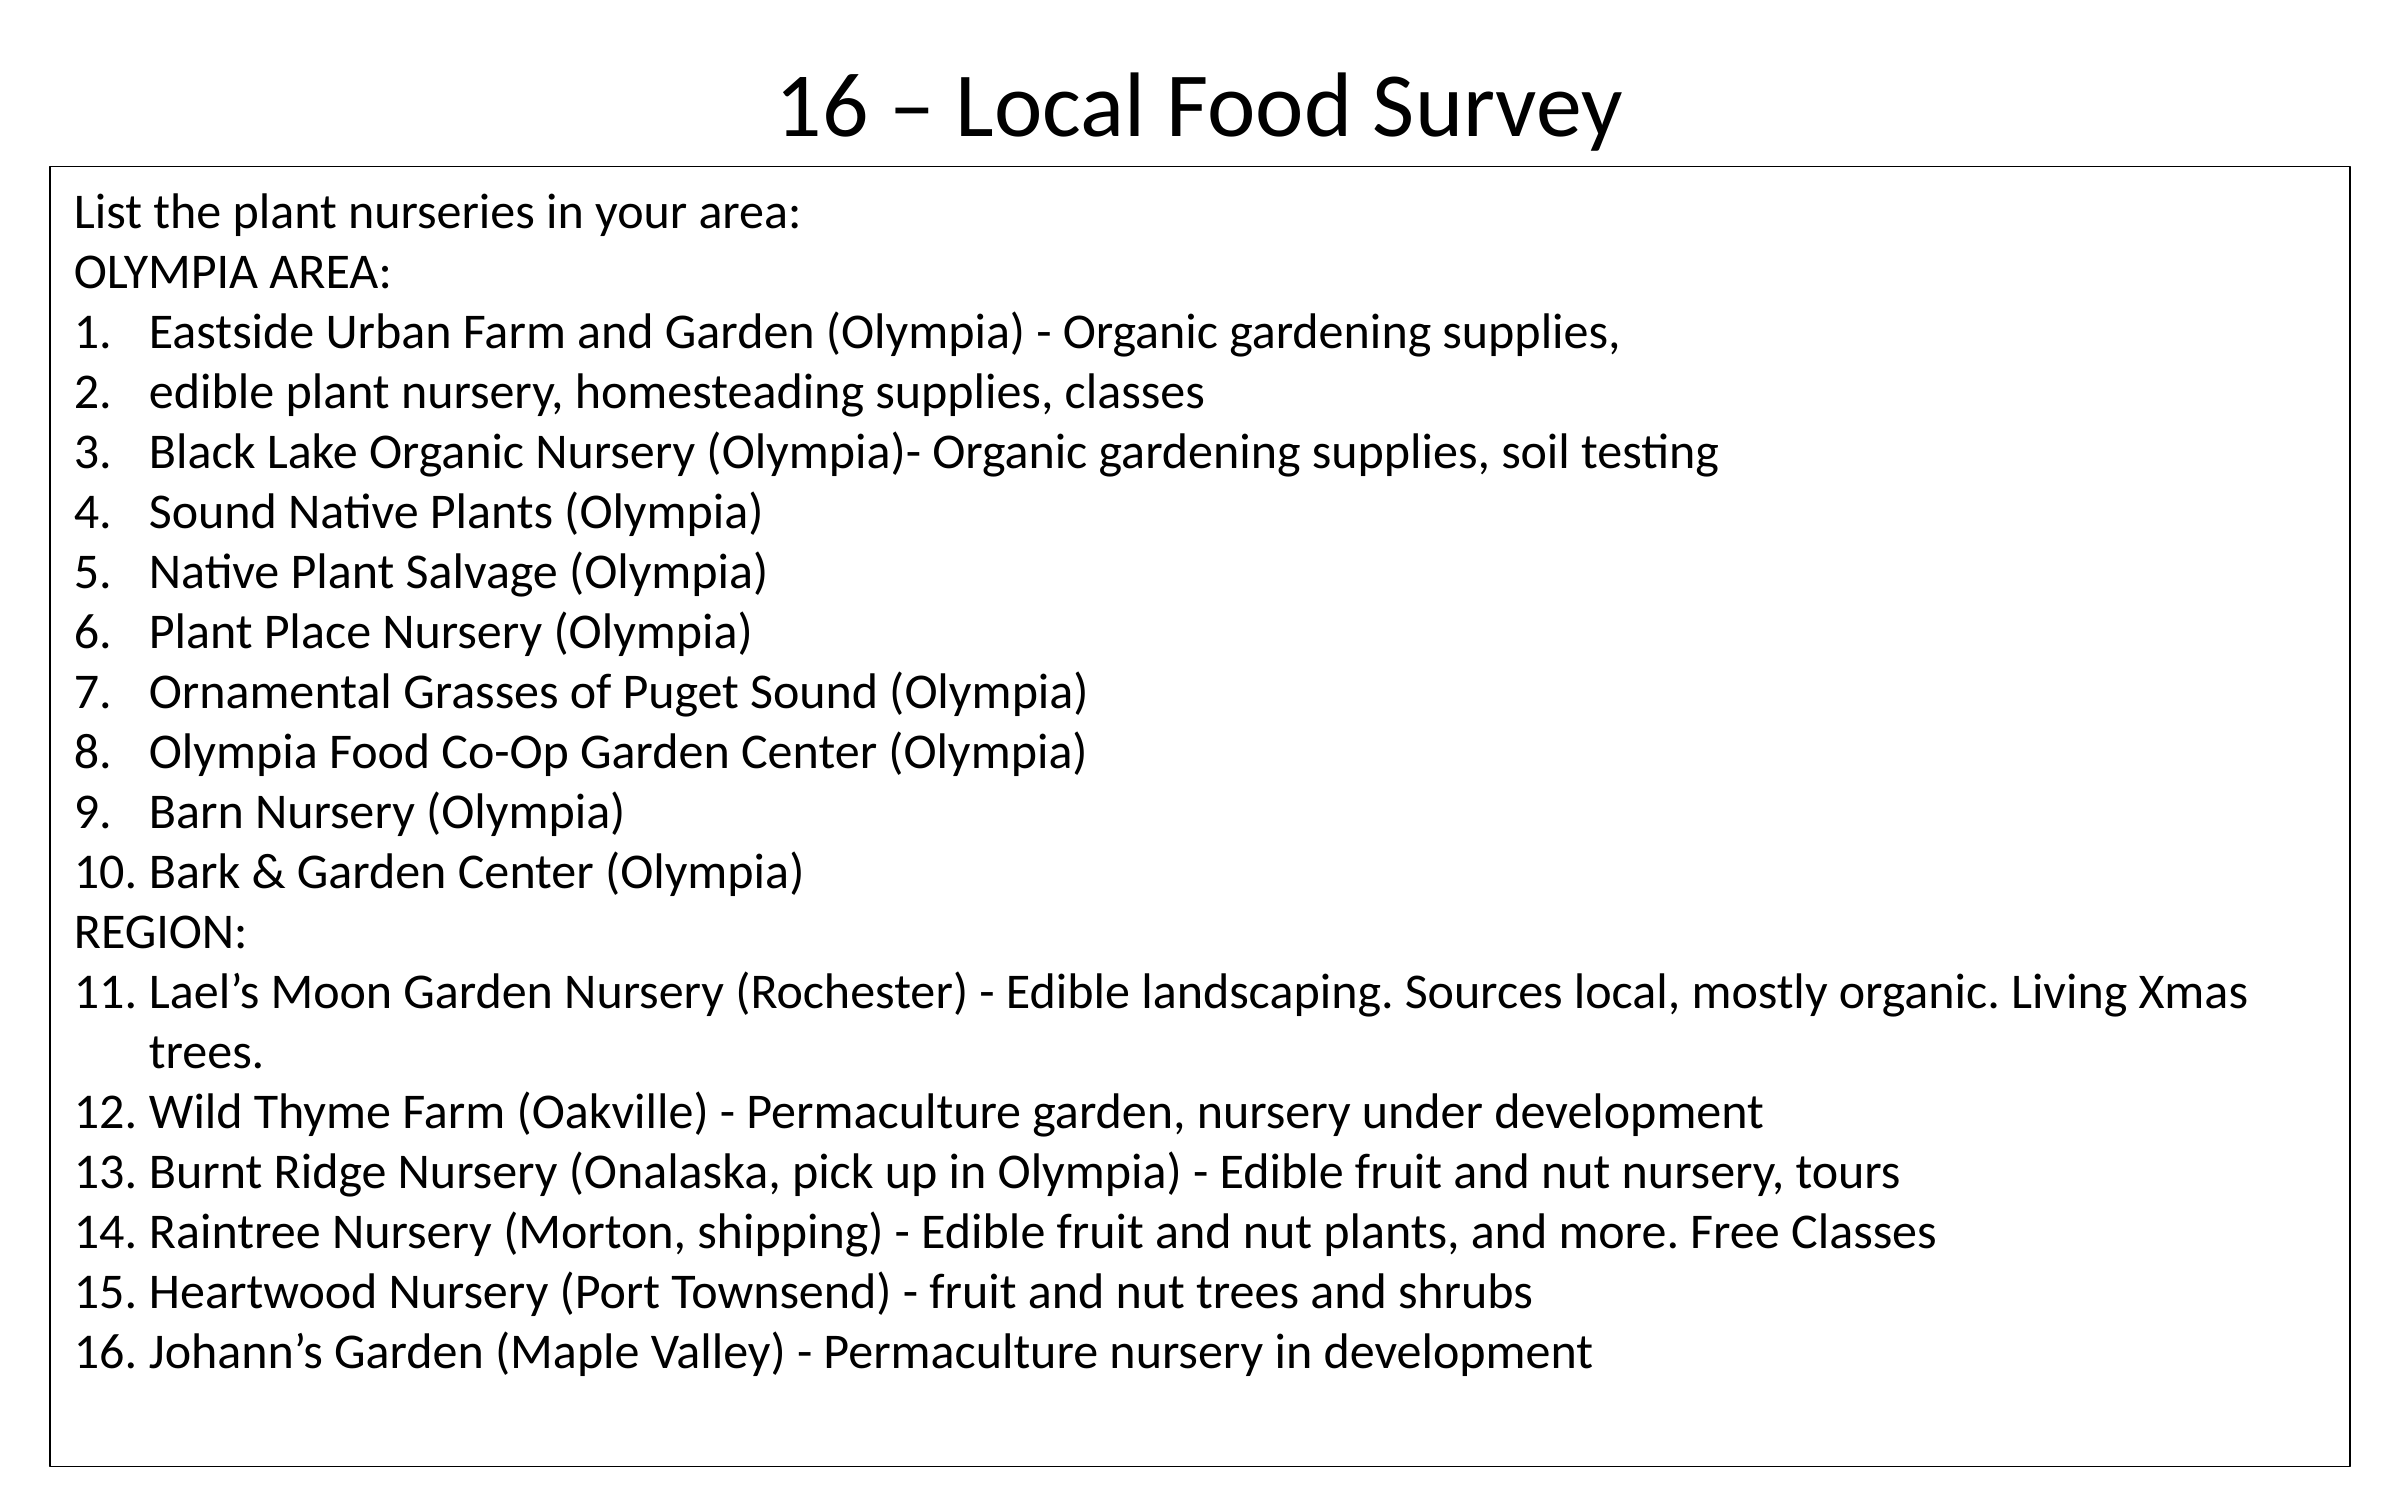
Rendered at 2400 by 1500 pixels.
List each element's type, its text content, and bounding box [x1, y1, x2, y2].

text_box List the plant nurseries in your area: OLYMPIA AREA: Eastside Urban Farm and Garden (Olympia) - Organic gardening supplies, edible plant nursery, homesteading supplies, classes Black Lake Organic Nursery (Olympia)- Organic gardening supplies, soil testing Sound Native Plants (Olympia) Native Plant Salvage (Olympia) Plant Place Nursery (Olympia) Ornamental Grasses of Puget Sound (Olympia) Olympia Food Co-Op Garden Center (Olympia) Barn Nursery (Olympia) Bark & Garden Center (Olympia) REGION: Lael’s Moon Garden Nursery (Rochester) - Edible landscaping. Sources local, mostly organic. Living Xmas trees. Wild Thyme Farm (Oakville) - Permaculture garden, nursery under development Burnt Ridge Nursery (Onalaska, pick up in Olympia) - Edible fruit and nut nursery, tours Raintree Nursery (Morton, shipping) - Edible fruit and nut plants, and more. Free Classes Heartwood Nursery (Port Townsend) - fruit and nut trees and shrubs Johann’s Garden (Maple Valley) - Permaculture nursery in development [50, 166, 2350, 1467]
text_box 16 – Local Food Survey [179, 33, 2220, 166]
